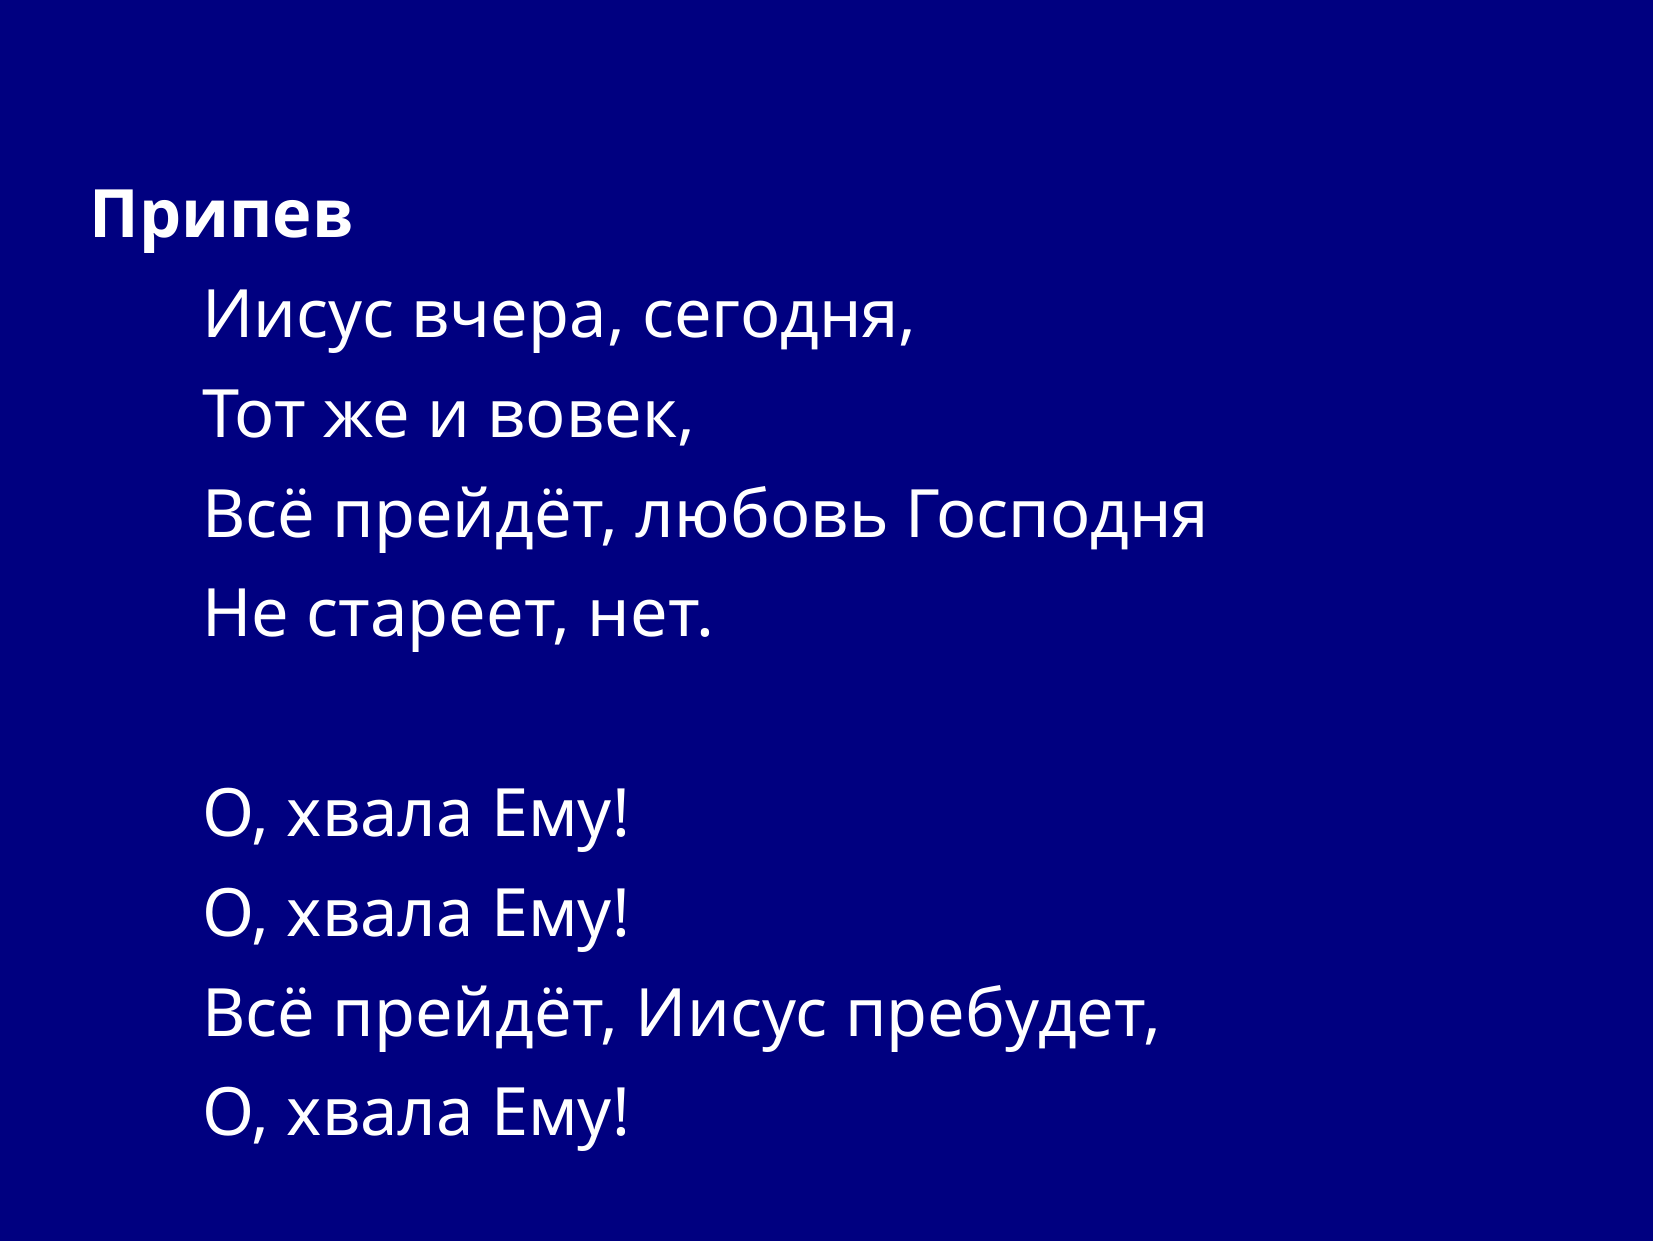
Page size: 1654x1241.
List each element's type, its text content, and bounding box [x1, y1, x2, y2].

text_box Припев Иисус вчера, сегодня, Тот же и вовек, Всё прейдёт, любовь Господня Не стареет, нет. О, хвала Ему! О, хвала Ему! Всё прейдёт, Иисус пребудет, О, хвала Ему! [75, 150, 1576, 1163]
